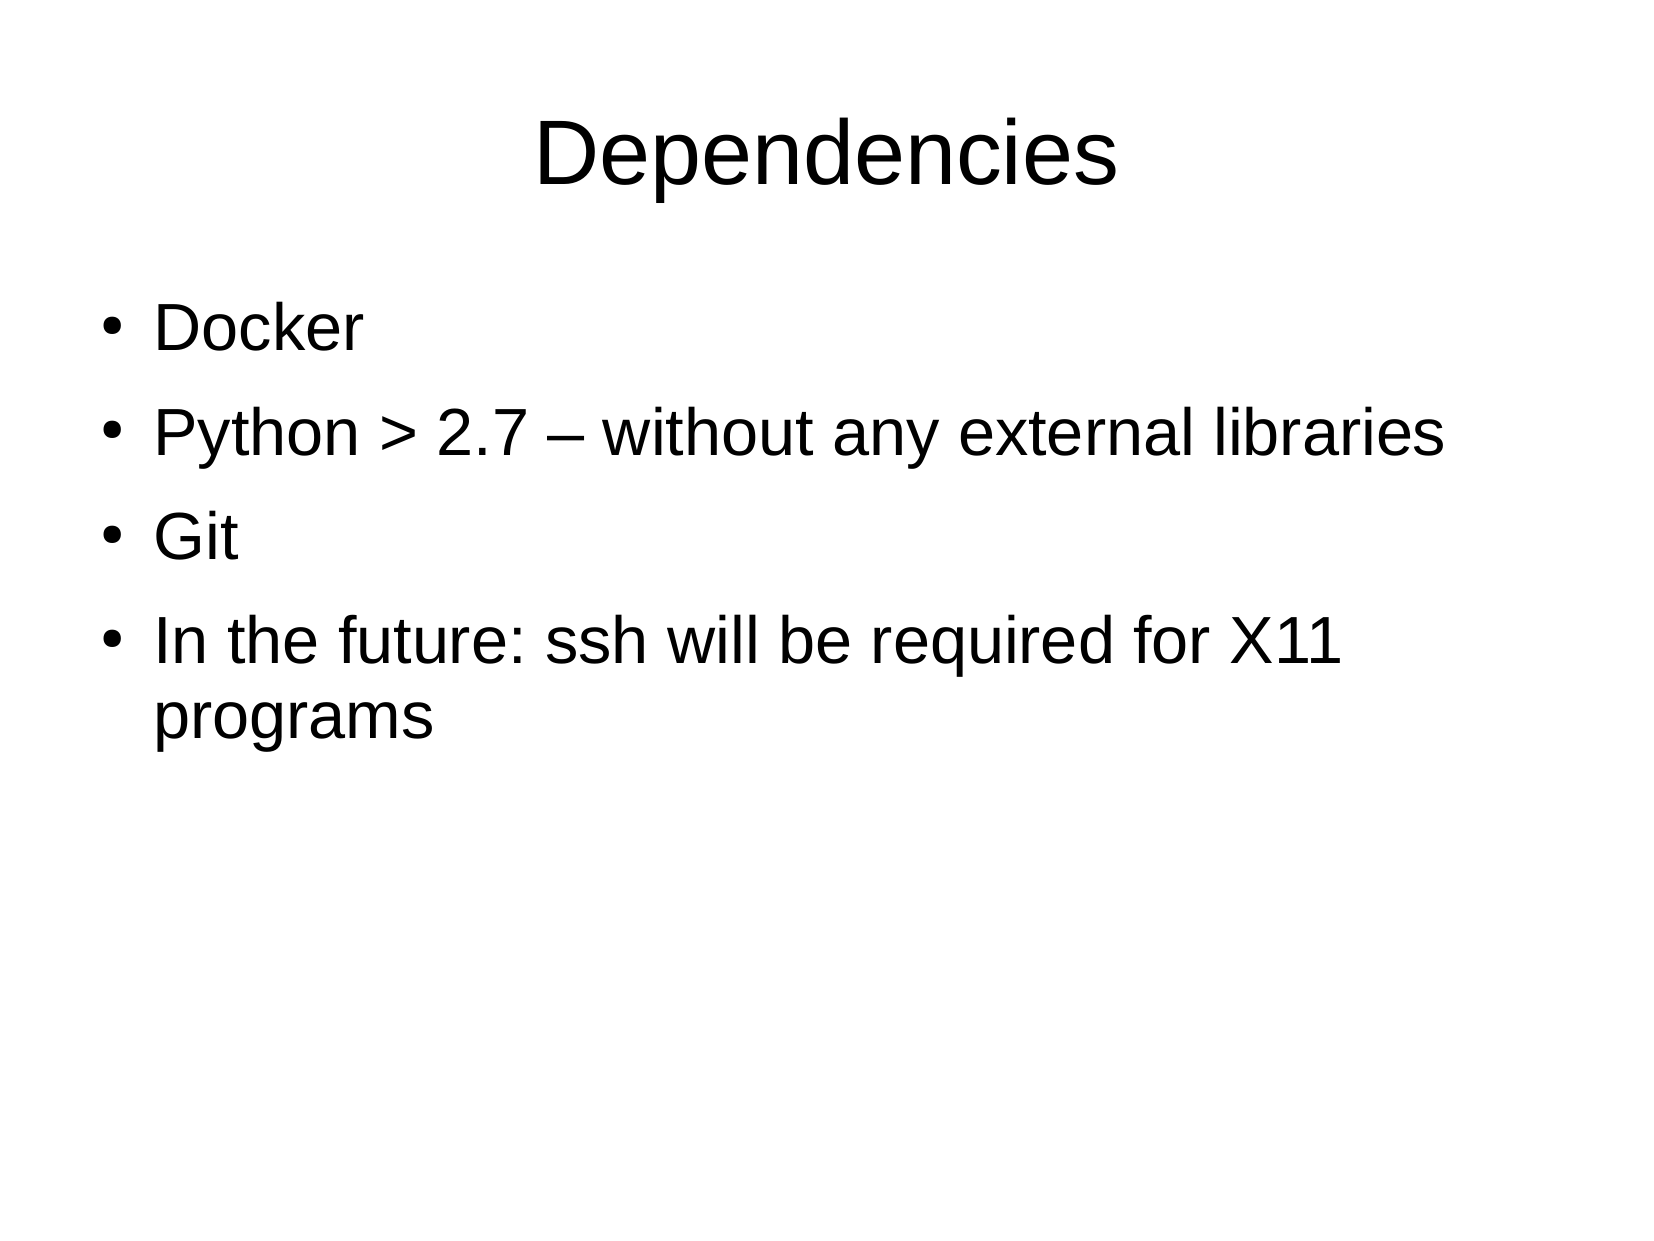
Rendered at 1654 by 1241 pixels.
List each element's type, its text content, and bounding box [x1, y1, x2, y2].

list Docker Python > 2.7 – without any external libraries Git In the future: ssh will be required for X11 programs [82, 290, 1538, 1010]
title Dependencies [82, 49, 1571, 257]
